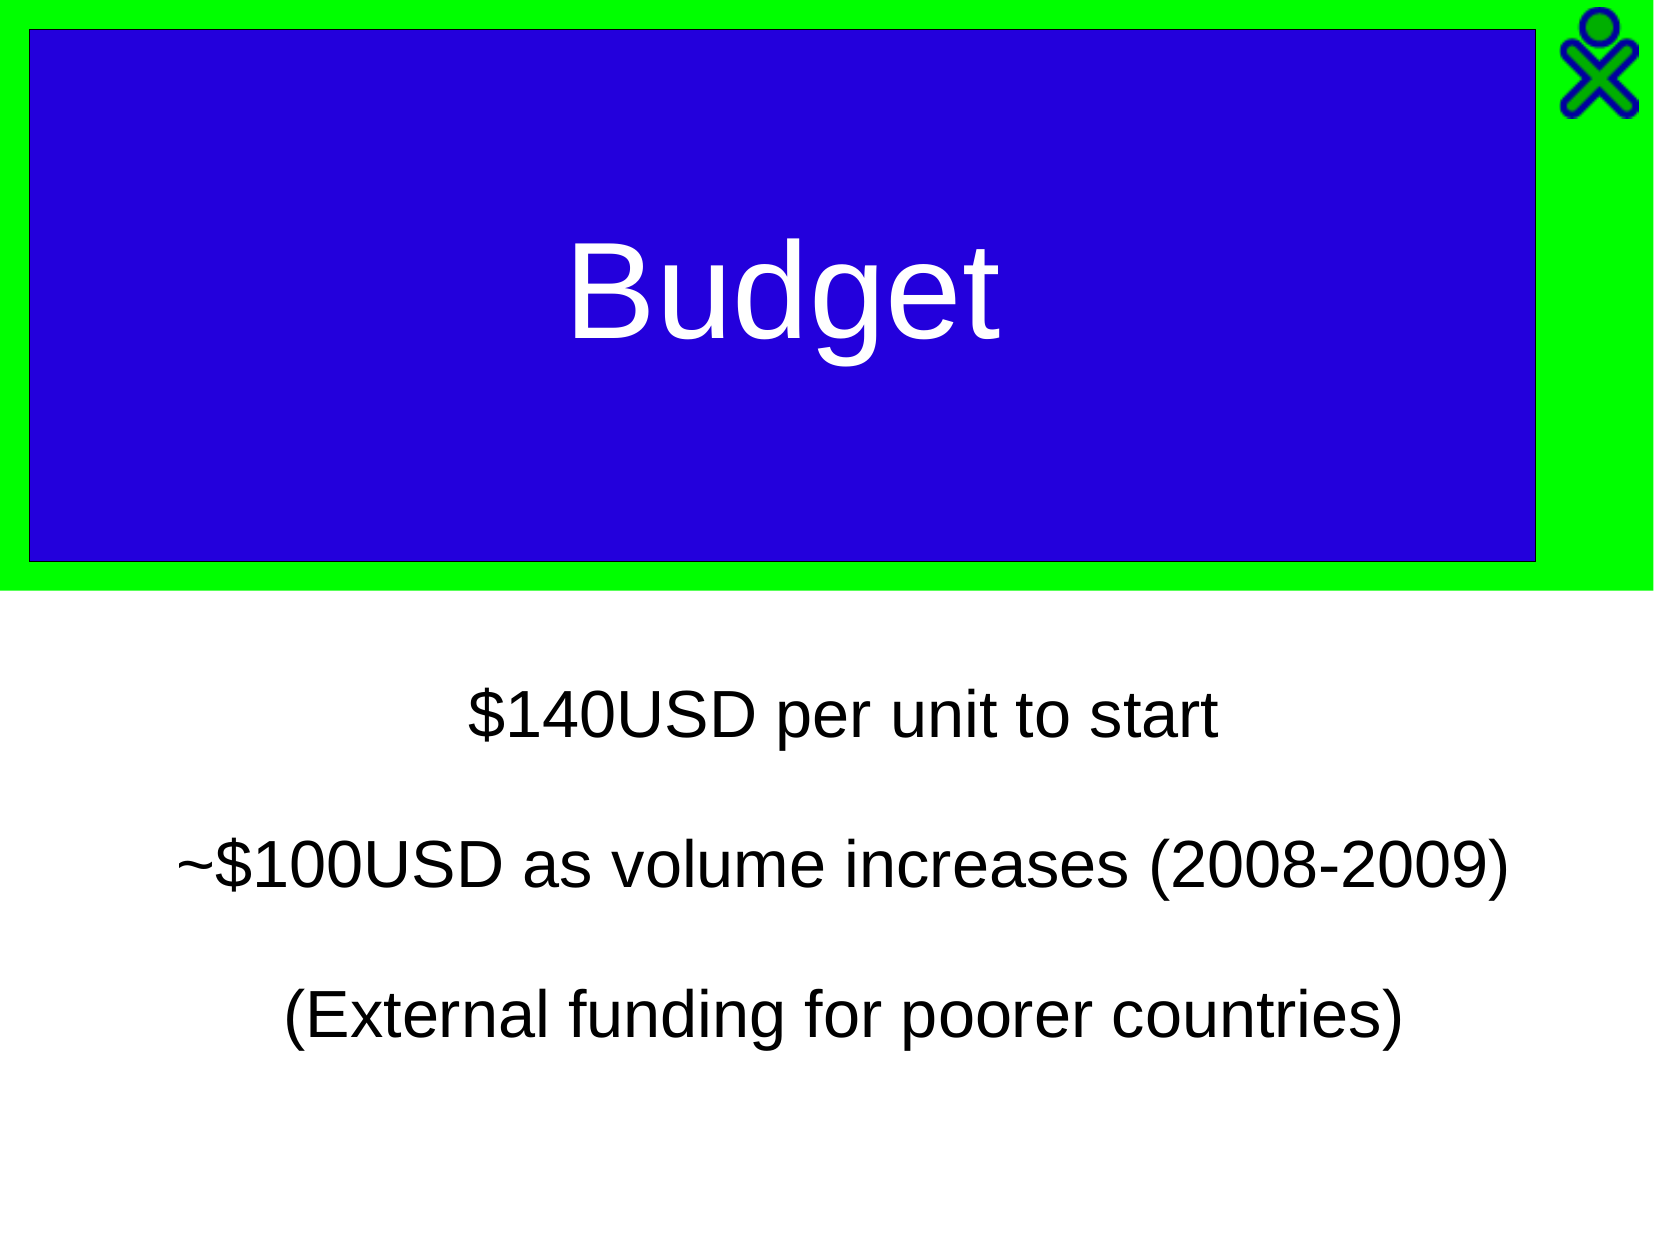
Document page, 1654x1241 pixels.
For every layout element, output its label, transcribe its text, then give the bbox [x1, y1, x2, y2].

picture [1559, 7, 1639, 119]
subtitle $140USD per unit to start ~$100USD as volume increases (2008-2009) (External funding for poorer countries) [82, 627, 1571, 1102]
title Budget [59, 56, 1506, 525]
